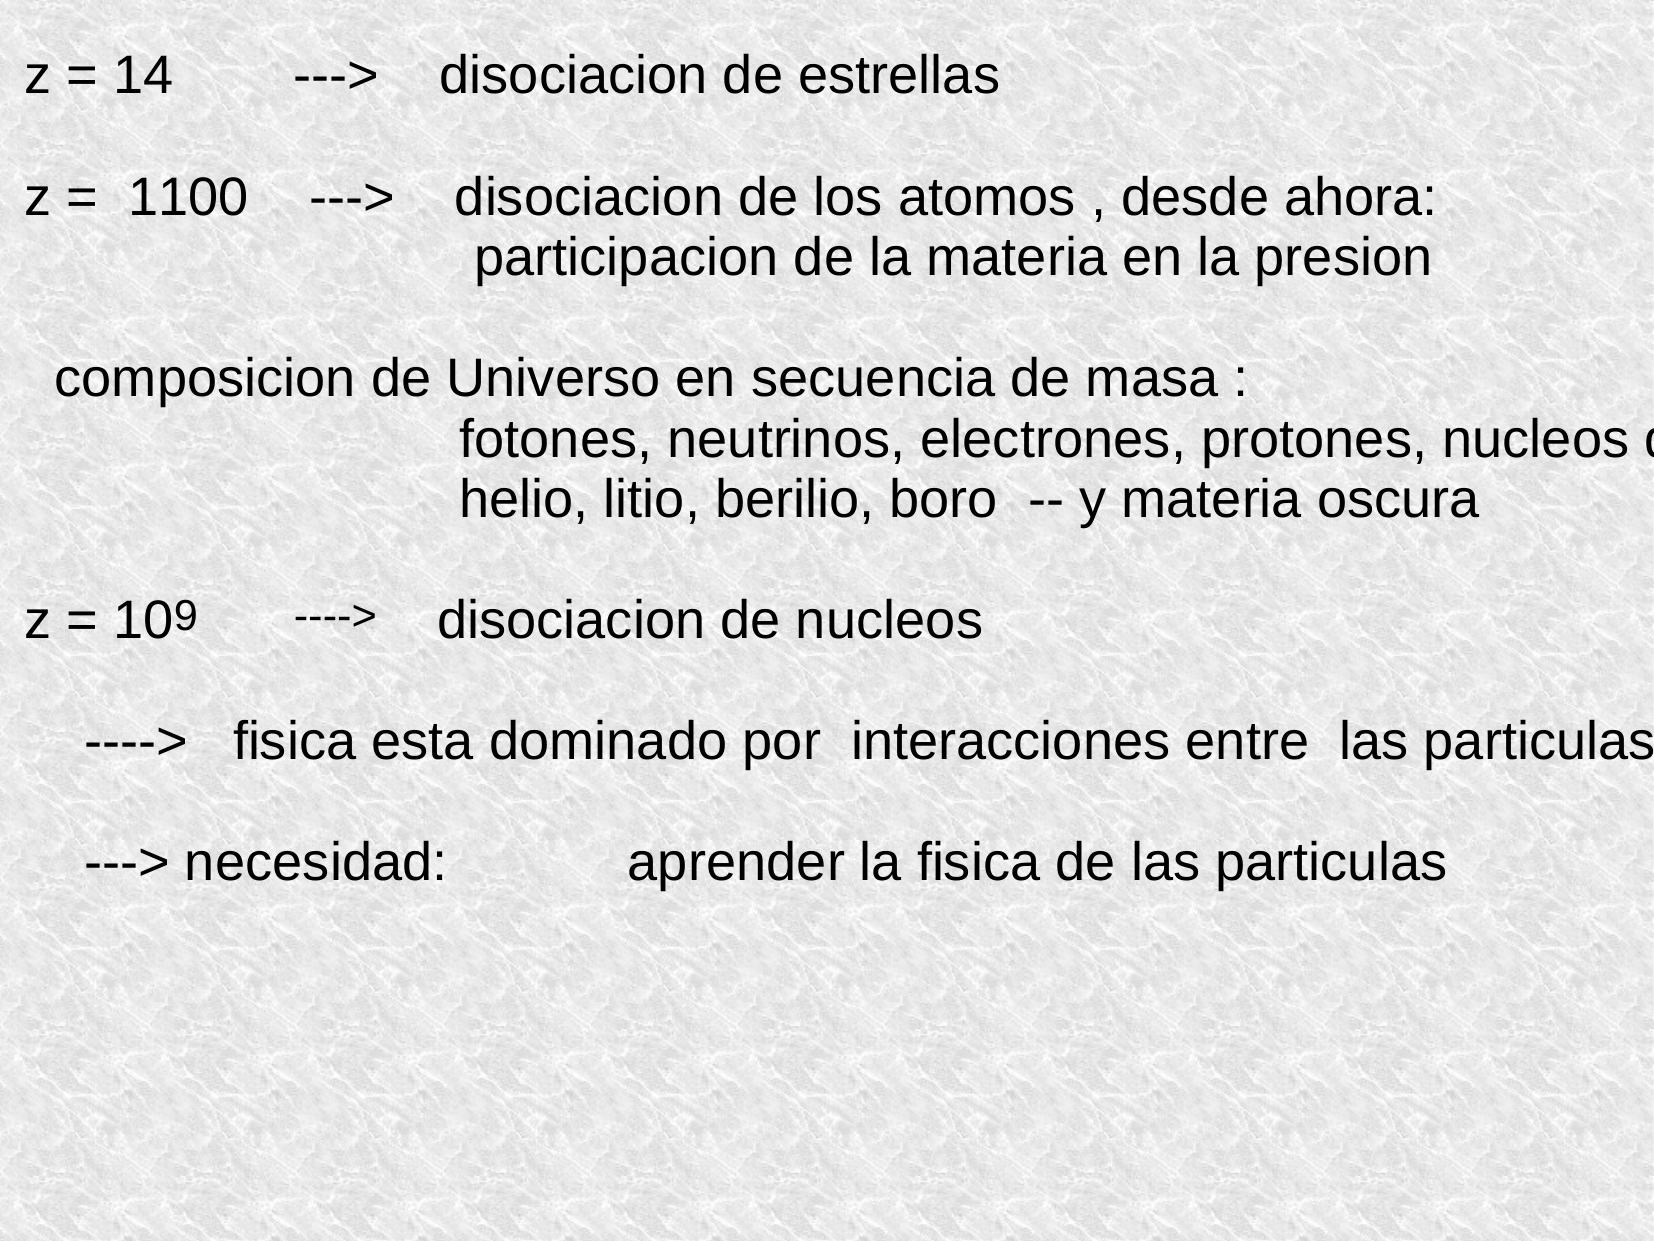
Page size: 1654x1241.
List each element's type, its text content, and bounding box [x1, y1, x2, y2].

text_box z = 14 ---> disociacion de estrellas z = 1100 ---> disociacion de los atomos , desde ahora: participacion de la materia en la presion composicion de Universo en secuencia de masa : fotones, neutrinos, electrones, protones, nucleos de helio, litio, berilio, boro -- y materia oscura z = 109 ----> disociacion de nucleos ----> fisica esta dominado por interacciones entre las particulas ---> necesidad: aprender la fisica de las particulas [9, 37, 1538, 970]
picture [0, 0, 1654, 1241]
